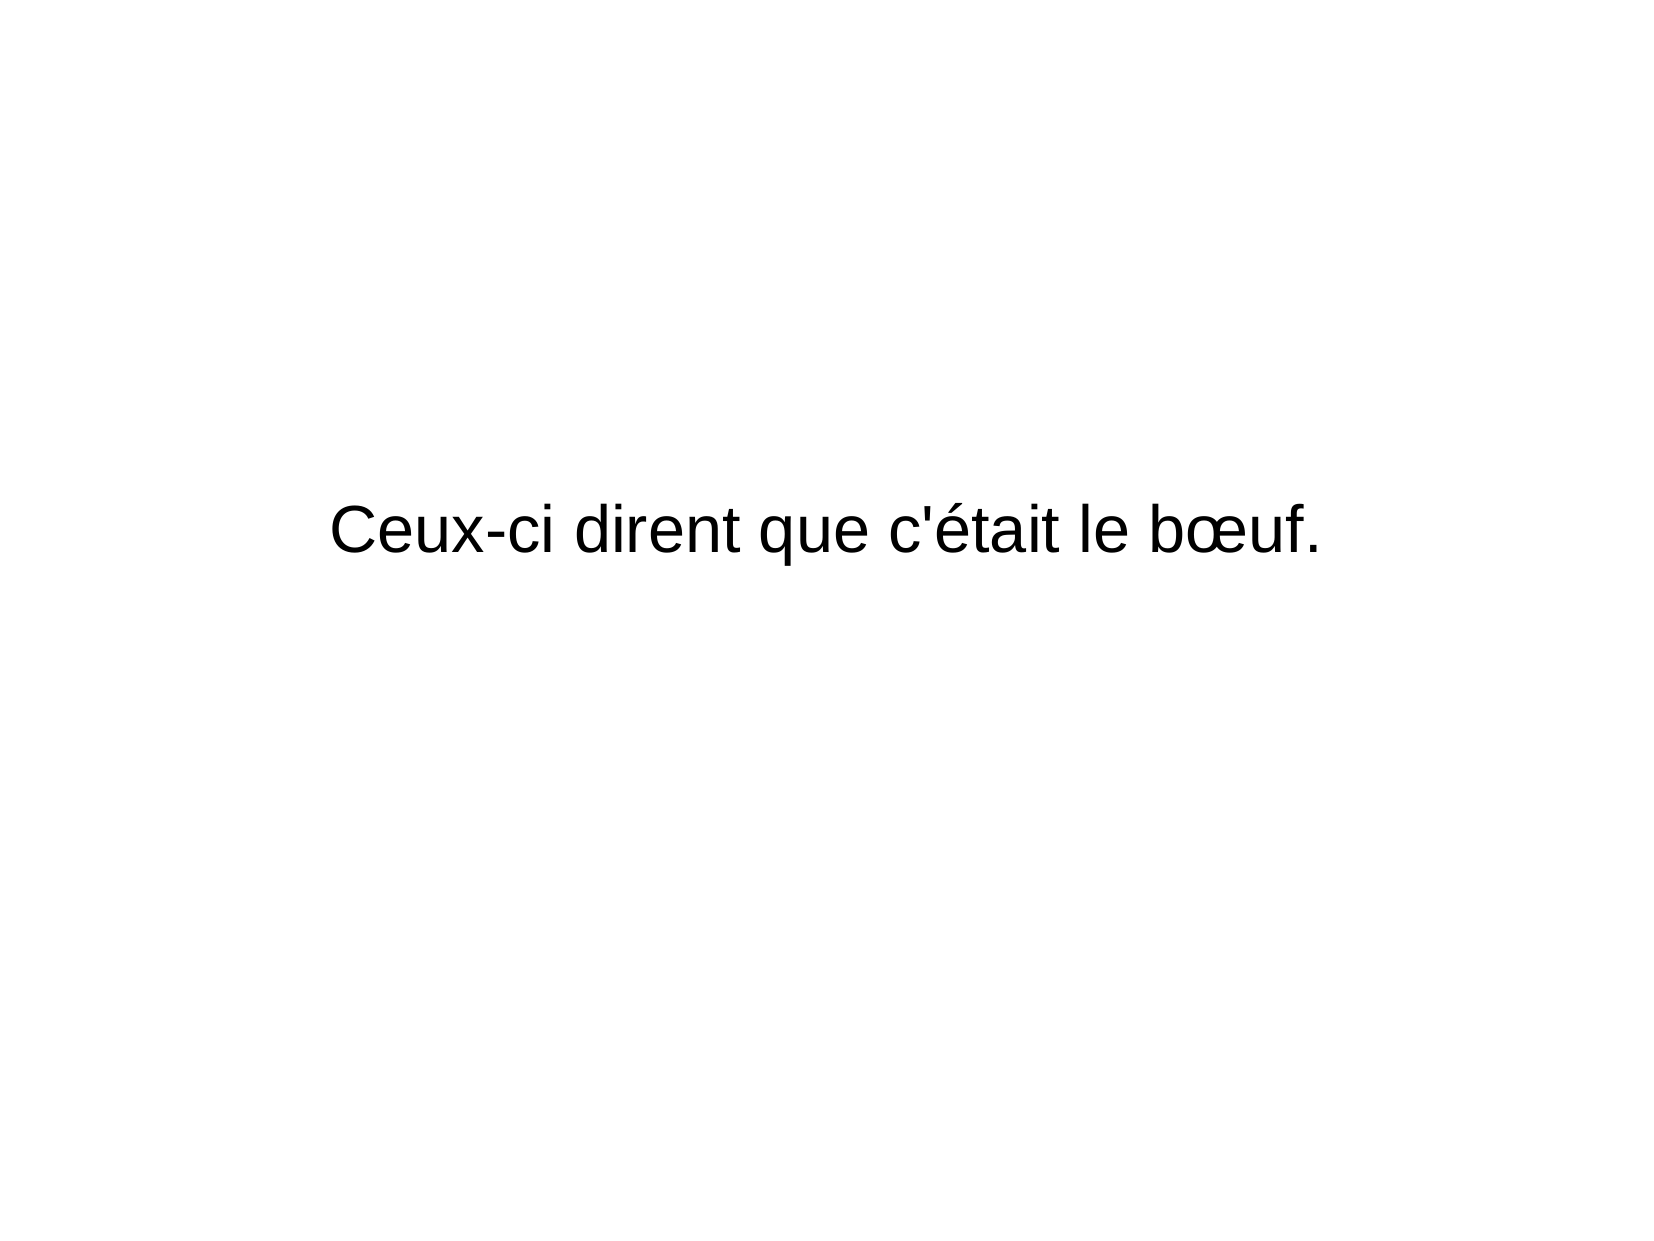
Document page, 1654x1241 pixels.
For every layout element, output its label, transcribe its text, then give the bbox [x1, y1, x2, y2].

subtitle Ceux-ci dirent que c'était le bœuf. [82, 49, 1571, 1010]
